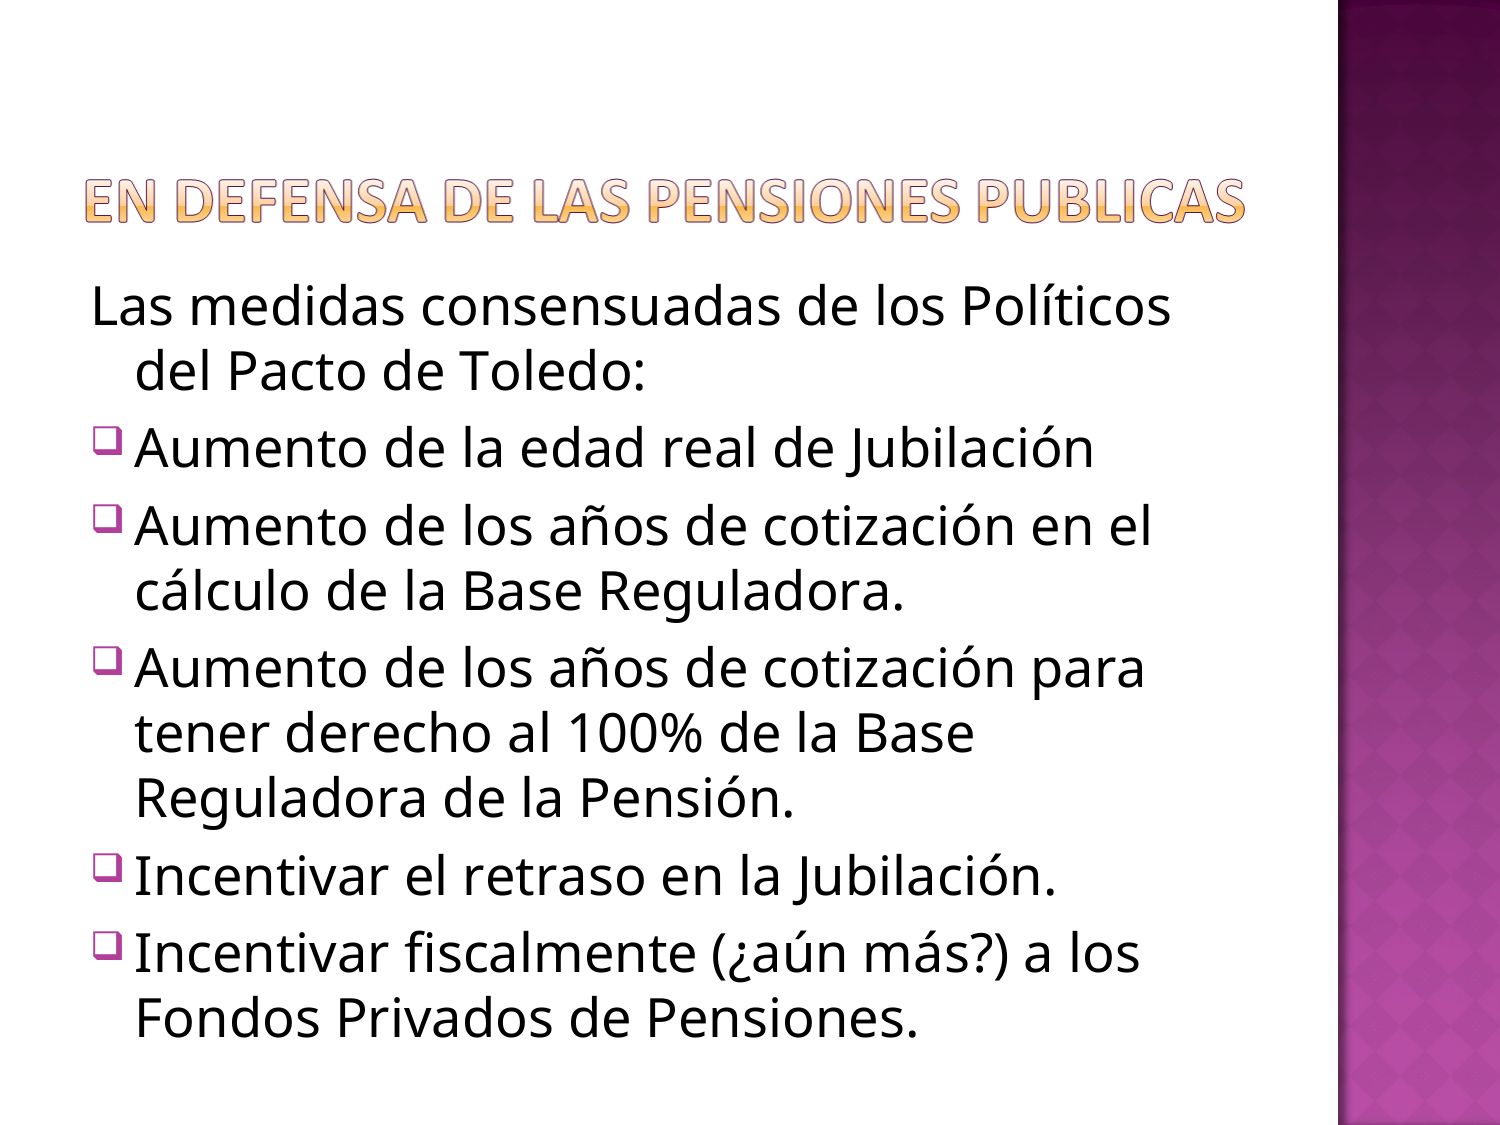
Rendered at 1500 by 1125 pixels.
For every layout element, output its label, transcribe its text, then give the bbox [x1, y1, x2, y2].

picture [1337, 0, 1500, 1125]
list Las medidas consensuadas de los Políticos del Pacto de Toledo: Aumento de la edad real de Jubilación Aumento de los años de cotización en el cálculo de la Base Reguladora. Aumento de los años de cotización para tener derecho al 100% de la Base Reguladora de la Pensión. Incentivar el retraso en la Jubilación. Incentivar fiscalmente (¿aún más?) a los Fondos Privados de Pensiones. [75, 263, 1263, 1060]
text_box [41, 52, 1287, 241]
